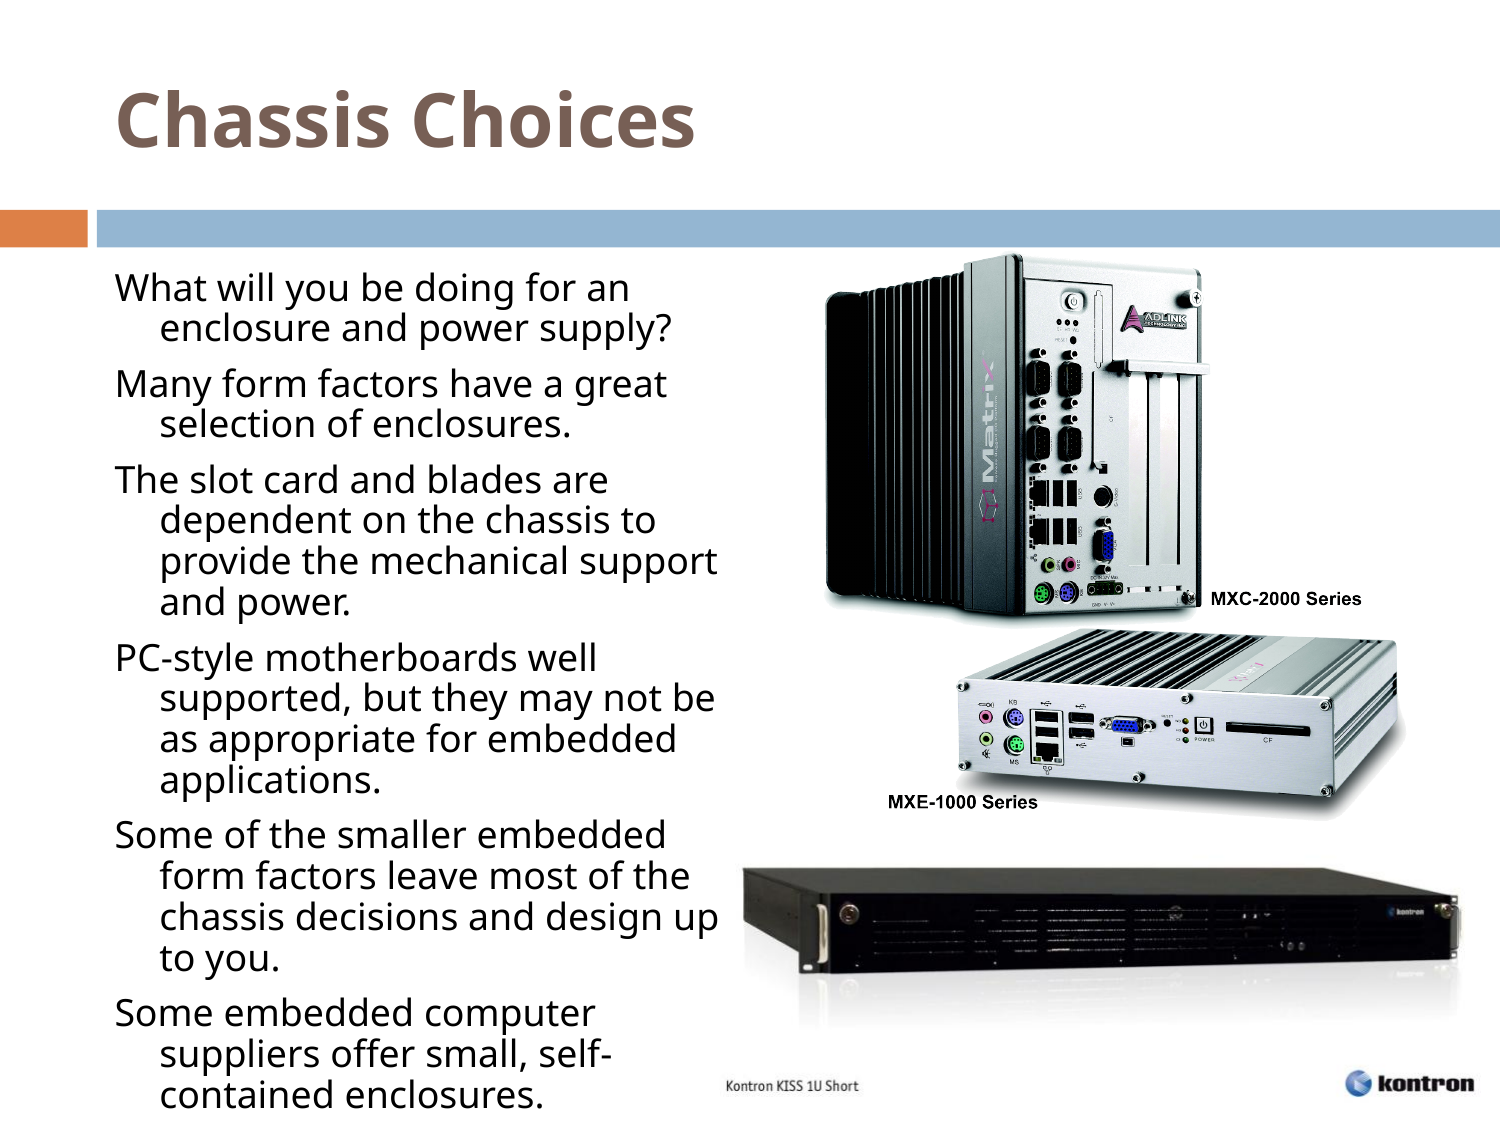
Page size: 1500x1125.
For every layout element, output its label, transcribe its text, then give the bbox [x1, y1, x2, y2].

picture [810, 245, 1418, 833]
text_box [695, 743, 1500, 1103]
title Chassis Choices [99, 37, 1438, 201]
list What will you be doing for an enclosure and power supply? Many form factors have a great selection of enclosures. The slot card and blades are dependent on the chassis to provide the mechanical support and power. PC-style motherboards well supported, but they may not be as appropriate for embedded applications. Some of the smaller embedded form factors leave most of the chassis decisions and design up to you. Some embedded computer suppliers offer small, self-contained enclosures. [99, 260, 738, 1033]
